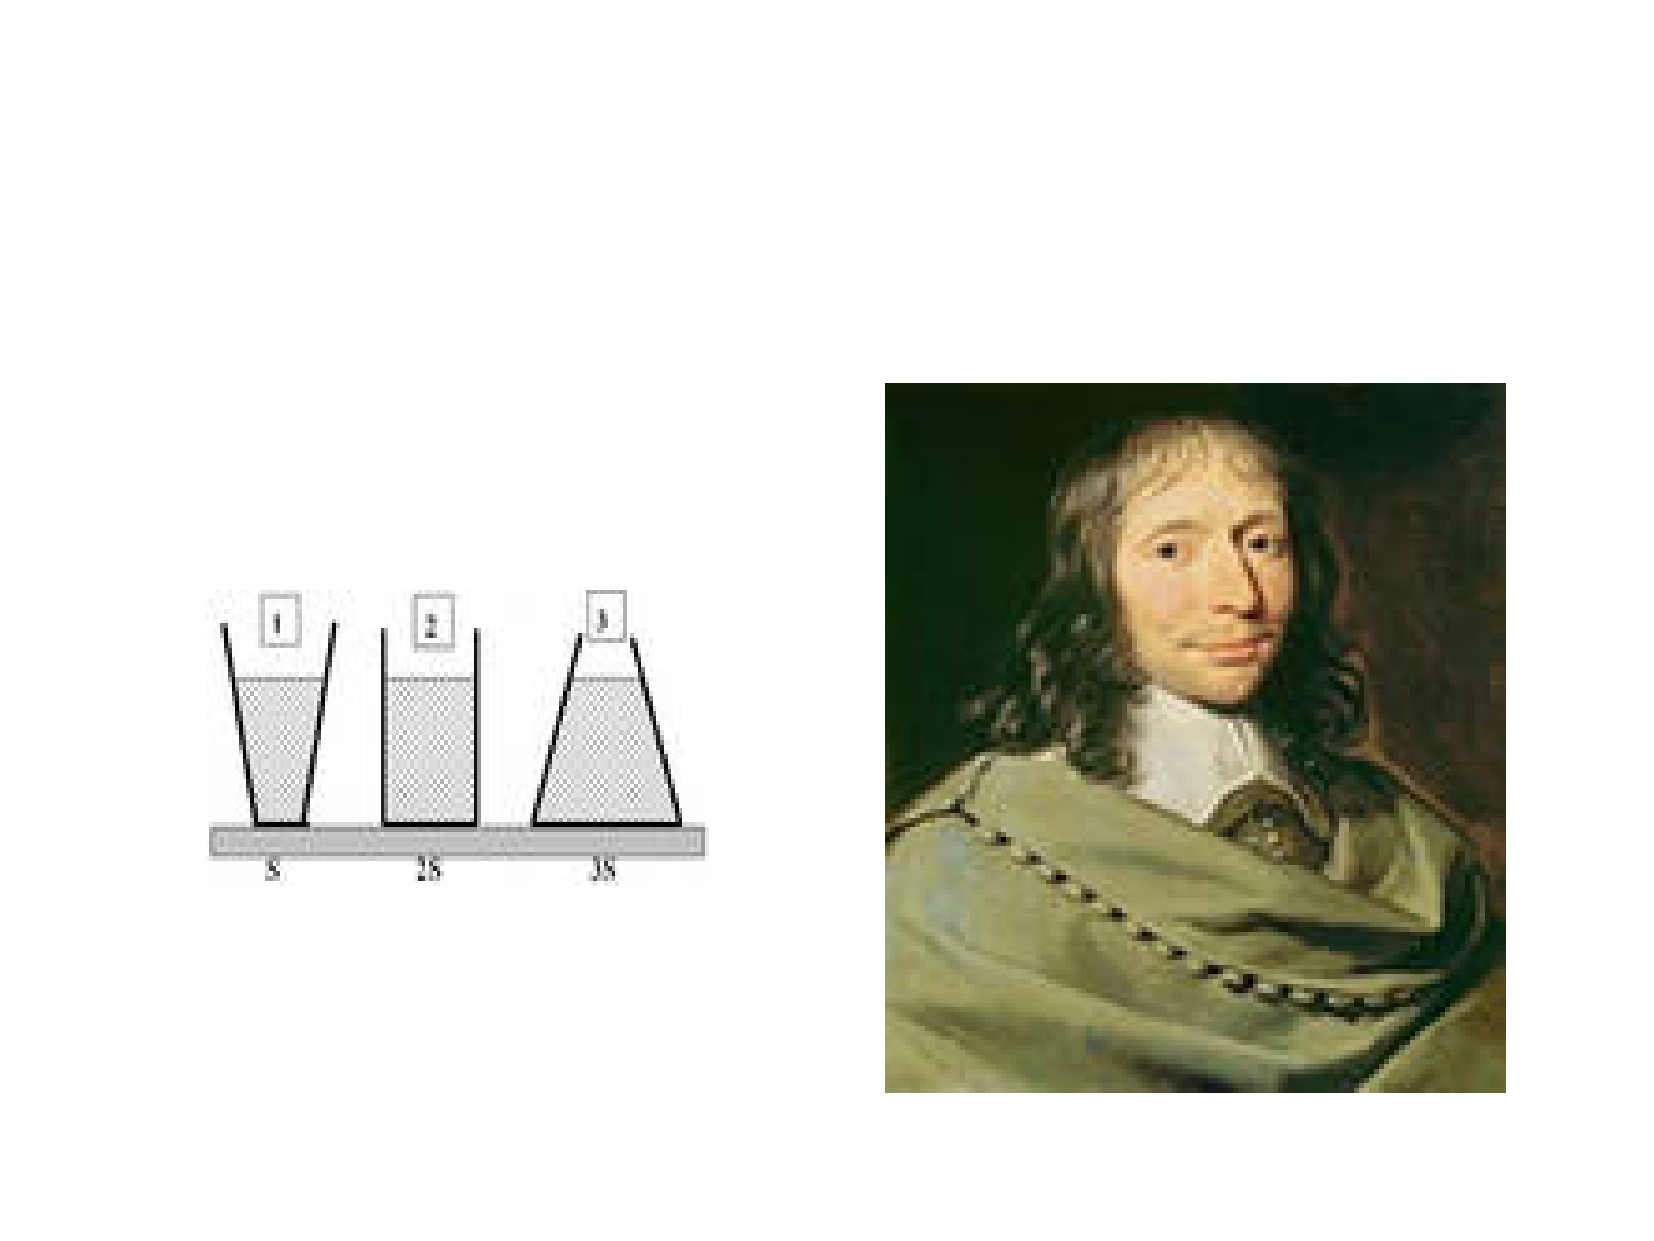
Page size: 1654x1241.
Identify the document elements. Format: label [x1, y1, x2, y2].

picture [845, 290, 1572, 1109]
picture [206, 590, 709, 886]
